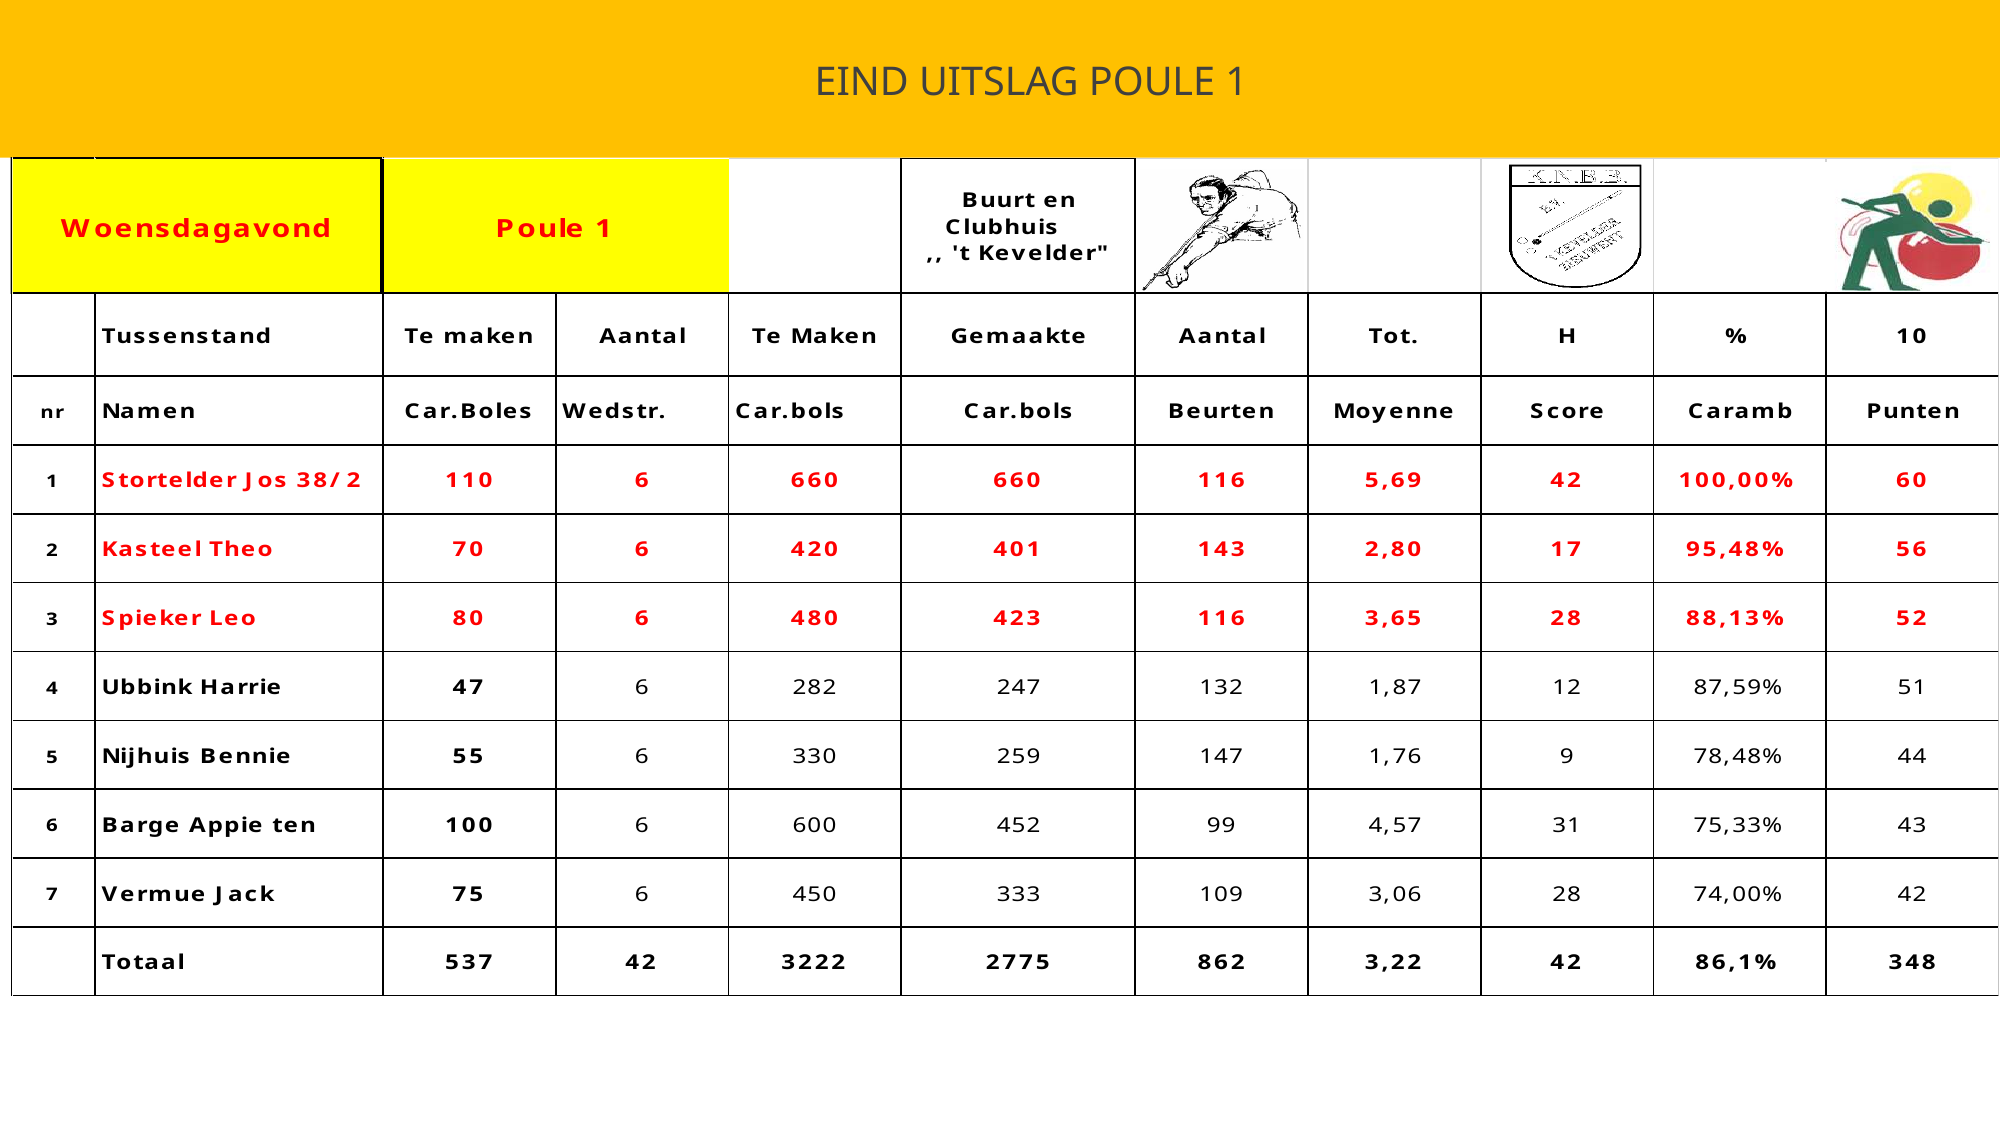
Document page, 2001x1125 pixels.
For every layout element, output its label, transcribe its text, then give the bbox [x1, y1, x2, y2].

picture [10, 157, 2000, 997]
title Eind Uitslag poule 1 [0, 0, 2000, 158]
